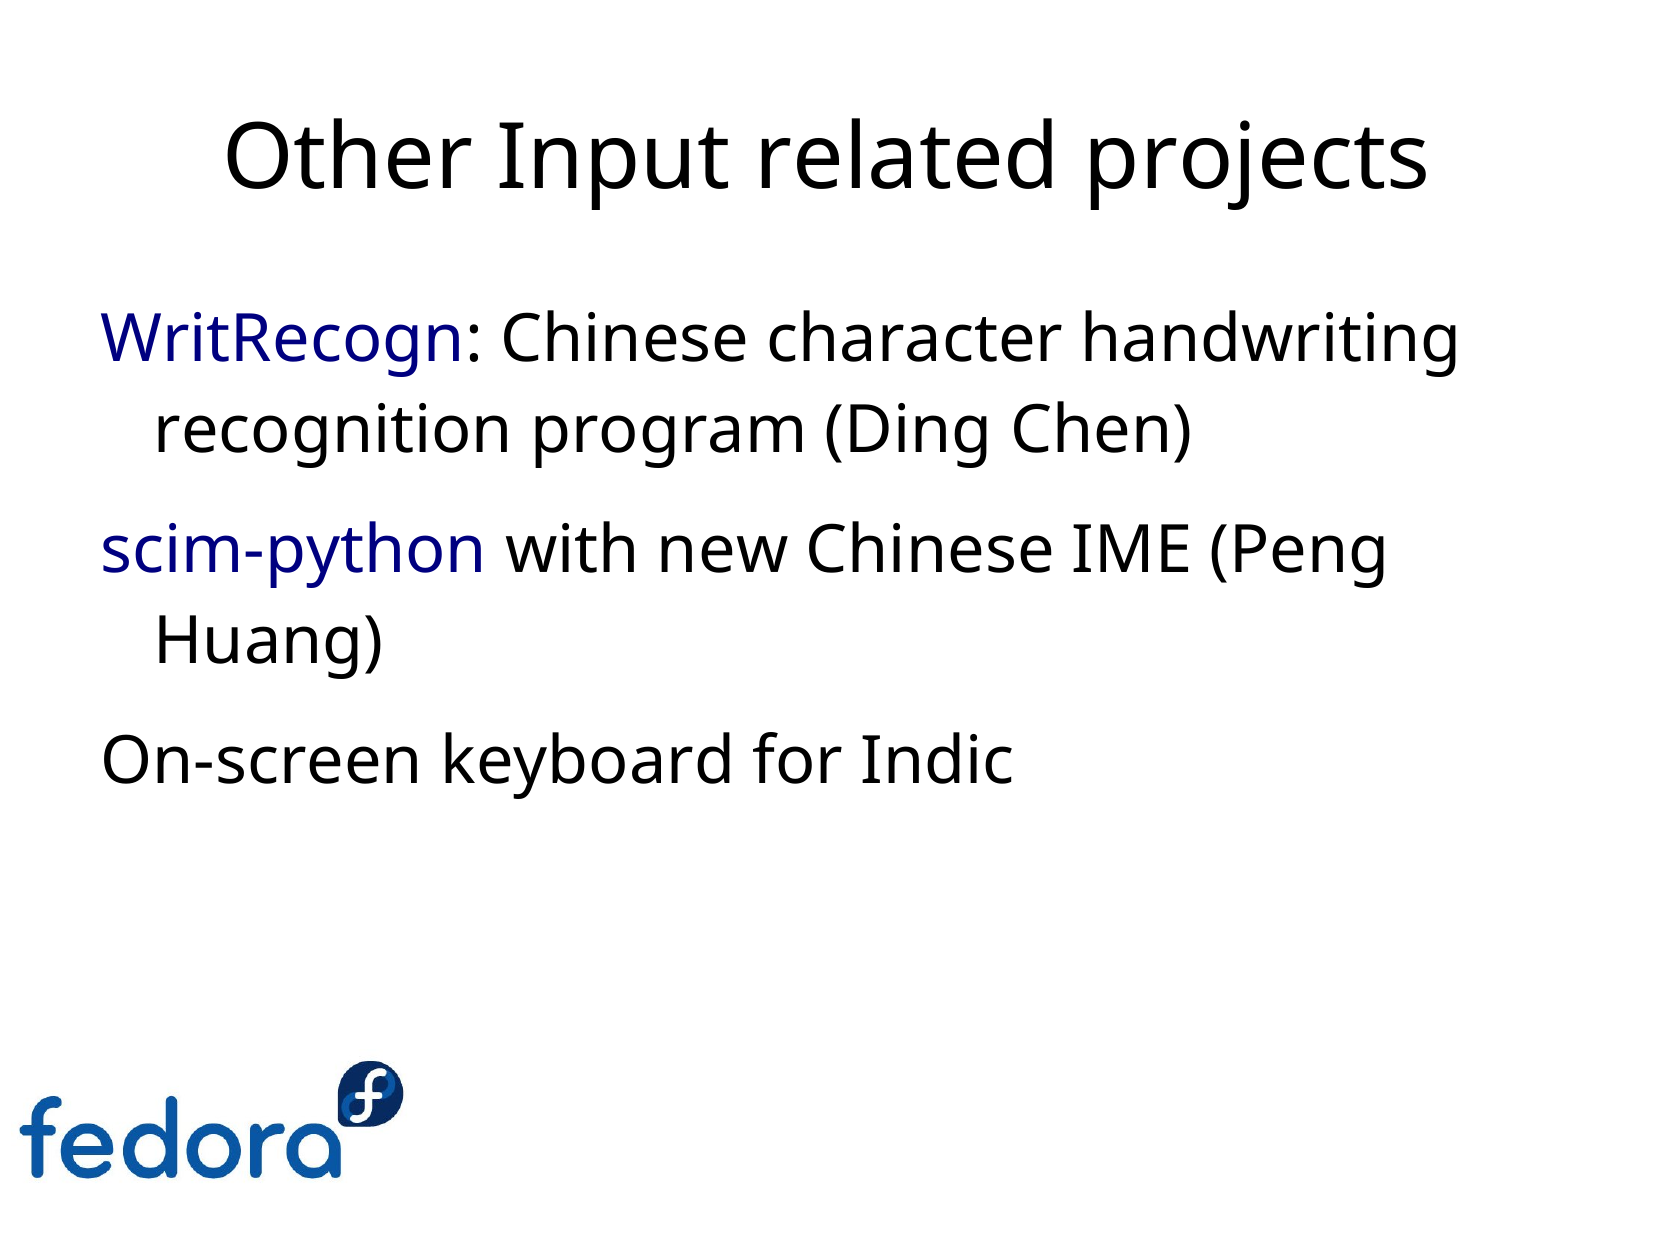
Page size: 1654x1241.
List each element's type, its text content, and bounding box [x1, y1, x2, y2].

picture [11, 1049, 413, 1199]
title Other Input related projects [82, 49, 1571, 257]
list WritRecogn: Chinese character handwriting recognition program (Ding Chen) scim-python with new Chinese IME (Peng Huang) On-screen keyboard for Indic [82, 290, 1571, 1109]
